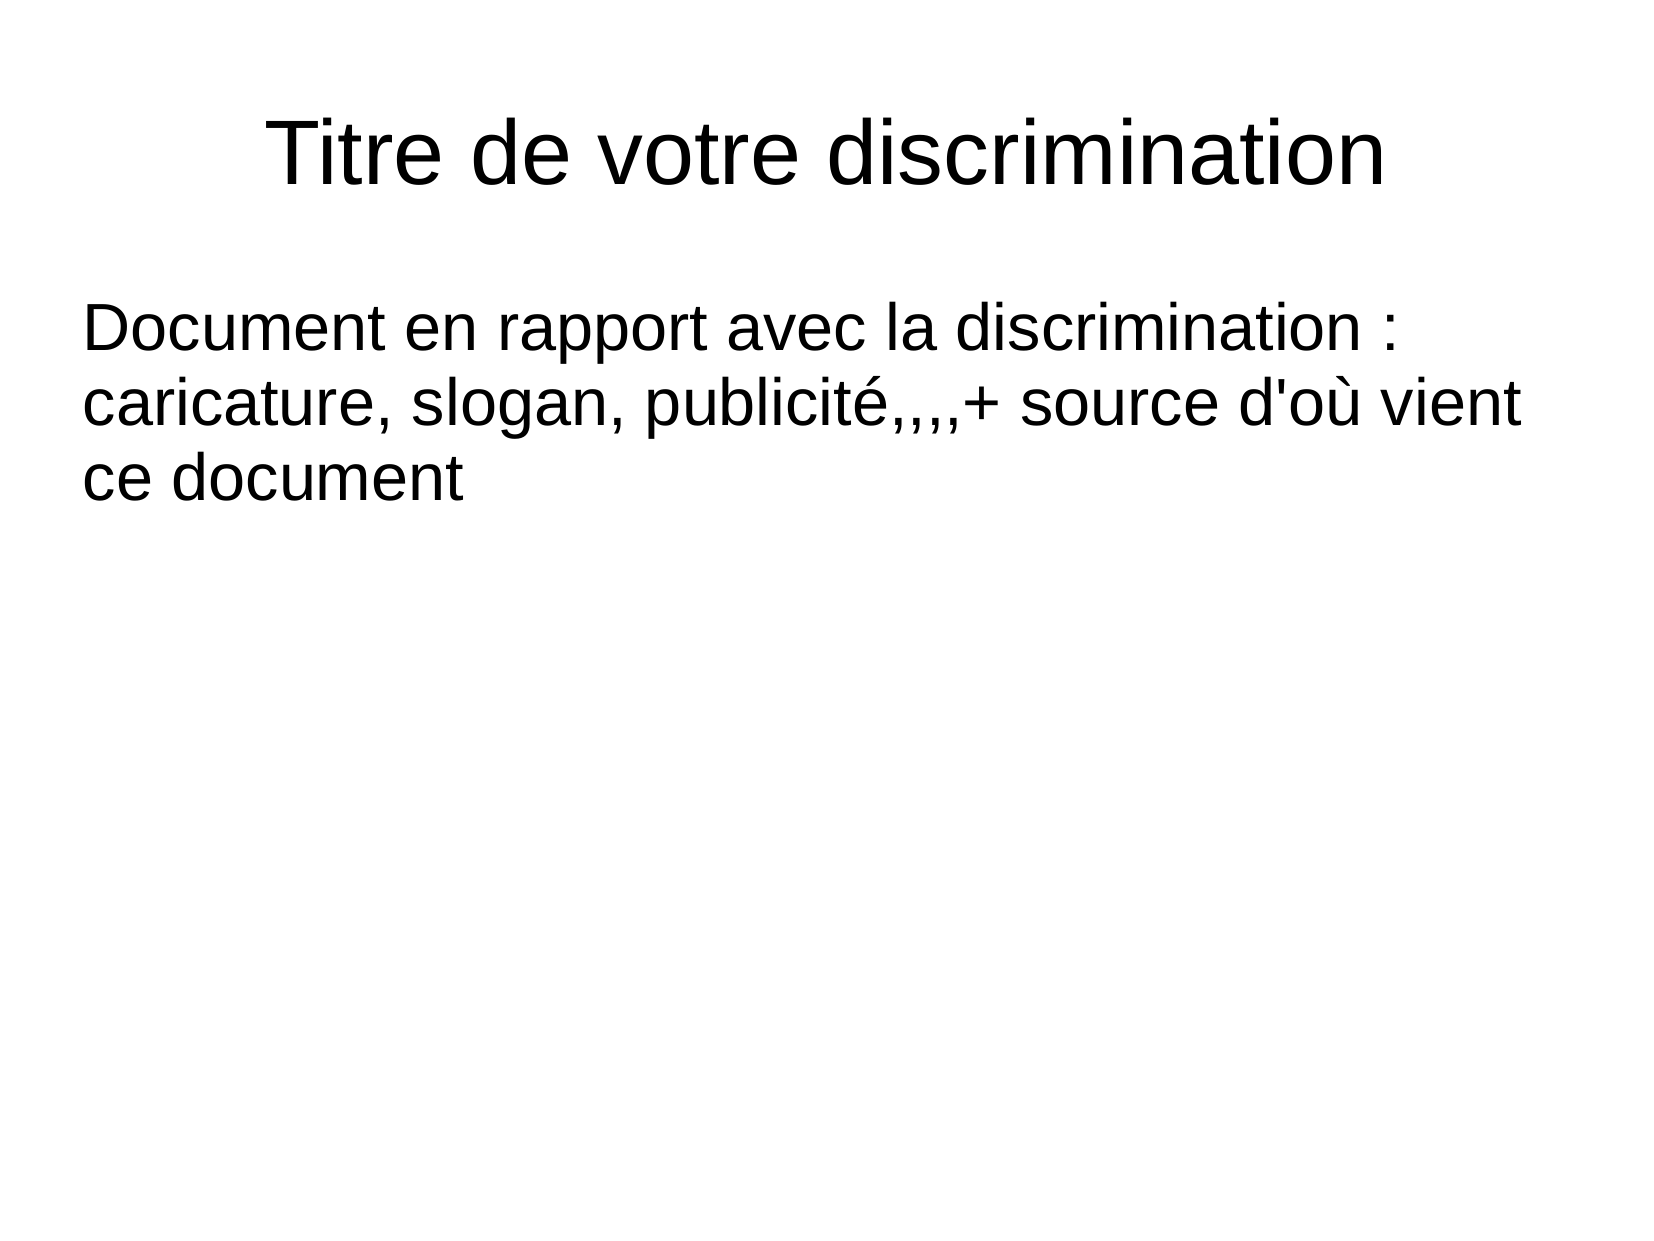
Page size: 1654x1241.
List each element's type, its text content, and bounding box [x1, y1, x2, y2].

list Document en rapport avec la discrimination : caricature, slogan, publicité,,,,+ source d'où vient ce document [82, 290, 1571, 1109]
title Titre de votre discrimination [82, 49, 1571, 257]
